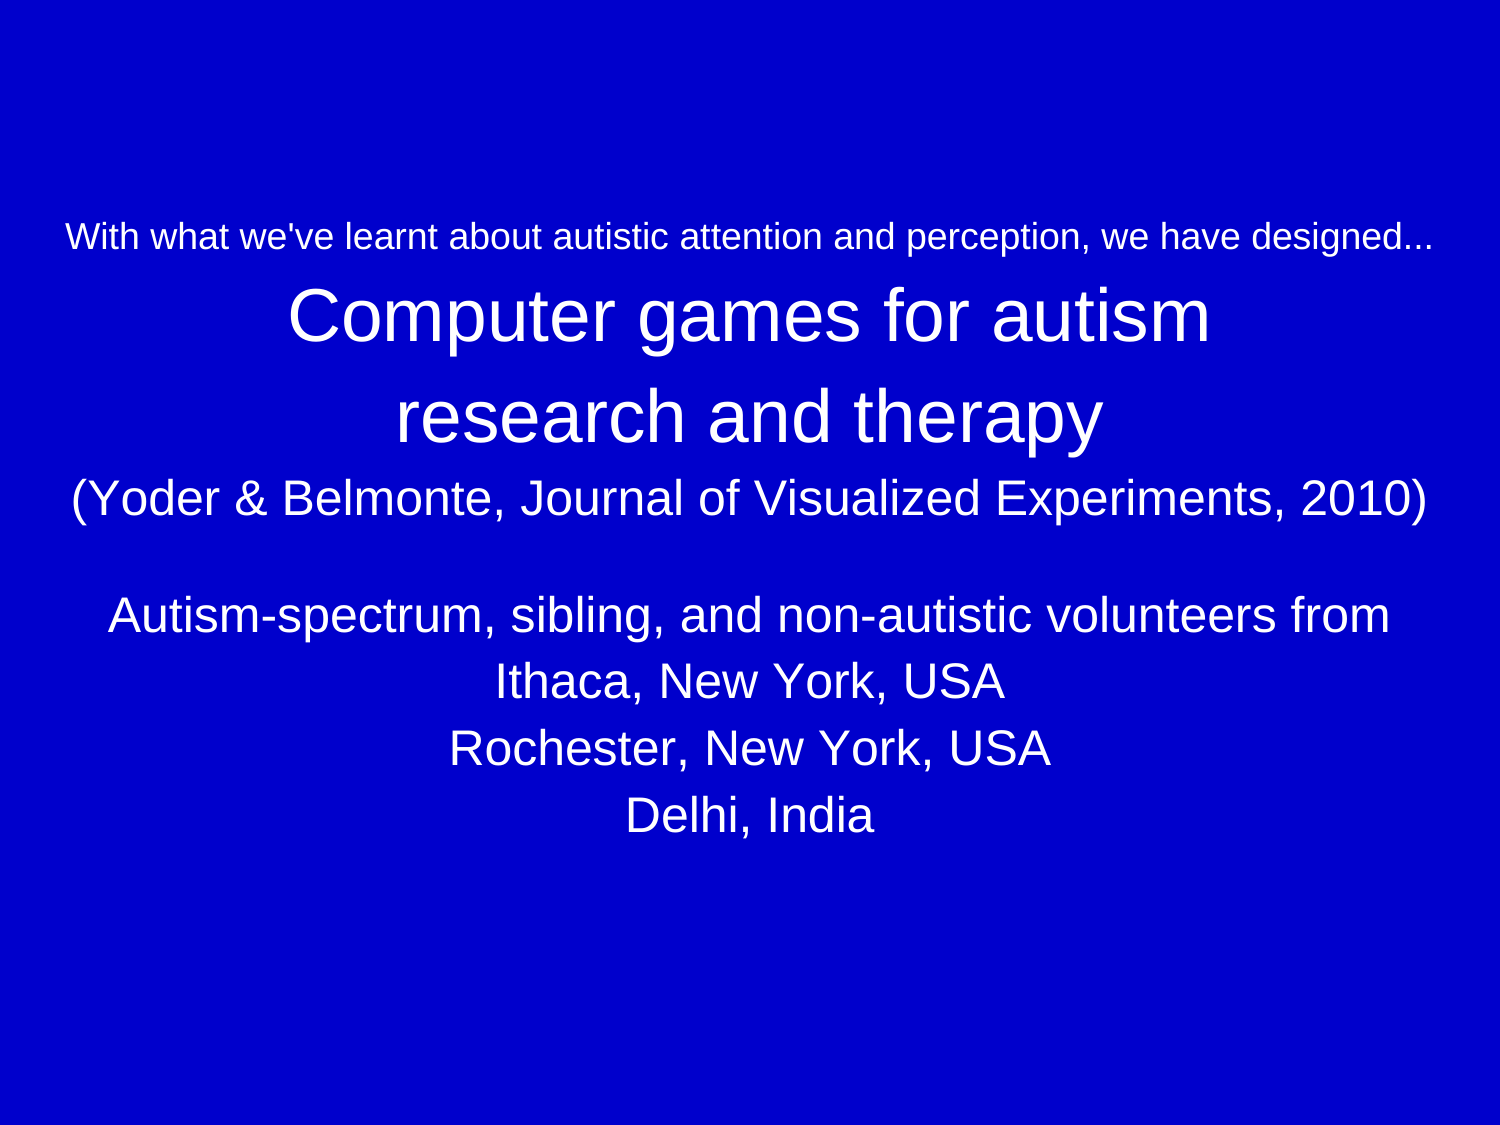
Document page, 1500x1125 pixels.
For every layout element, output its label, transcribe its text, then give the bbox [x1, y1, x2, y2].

title With what we've learnt about autistic attention and perception, we have designed... Computer games for autism research and therapy (Yoder & Belmonte, Journal of Visualized Experiments, 2010) Autism-spectrum, sibling, and non-autistic volunteers from Ithaca, New York, USA Rochester, New York, USA Delhi, India [0, 166, 1500, 884]
